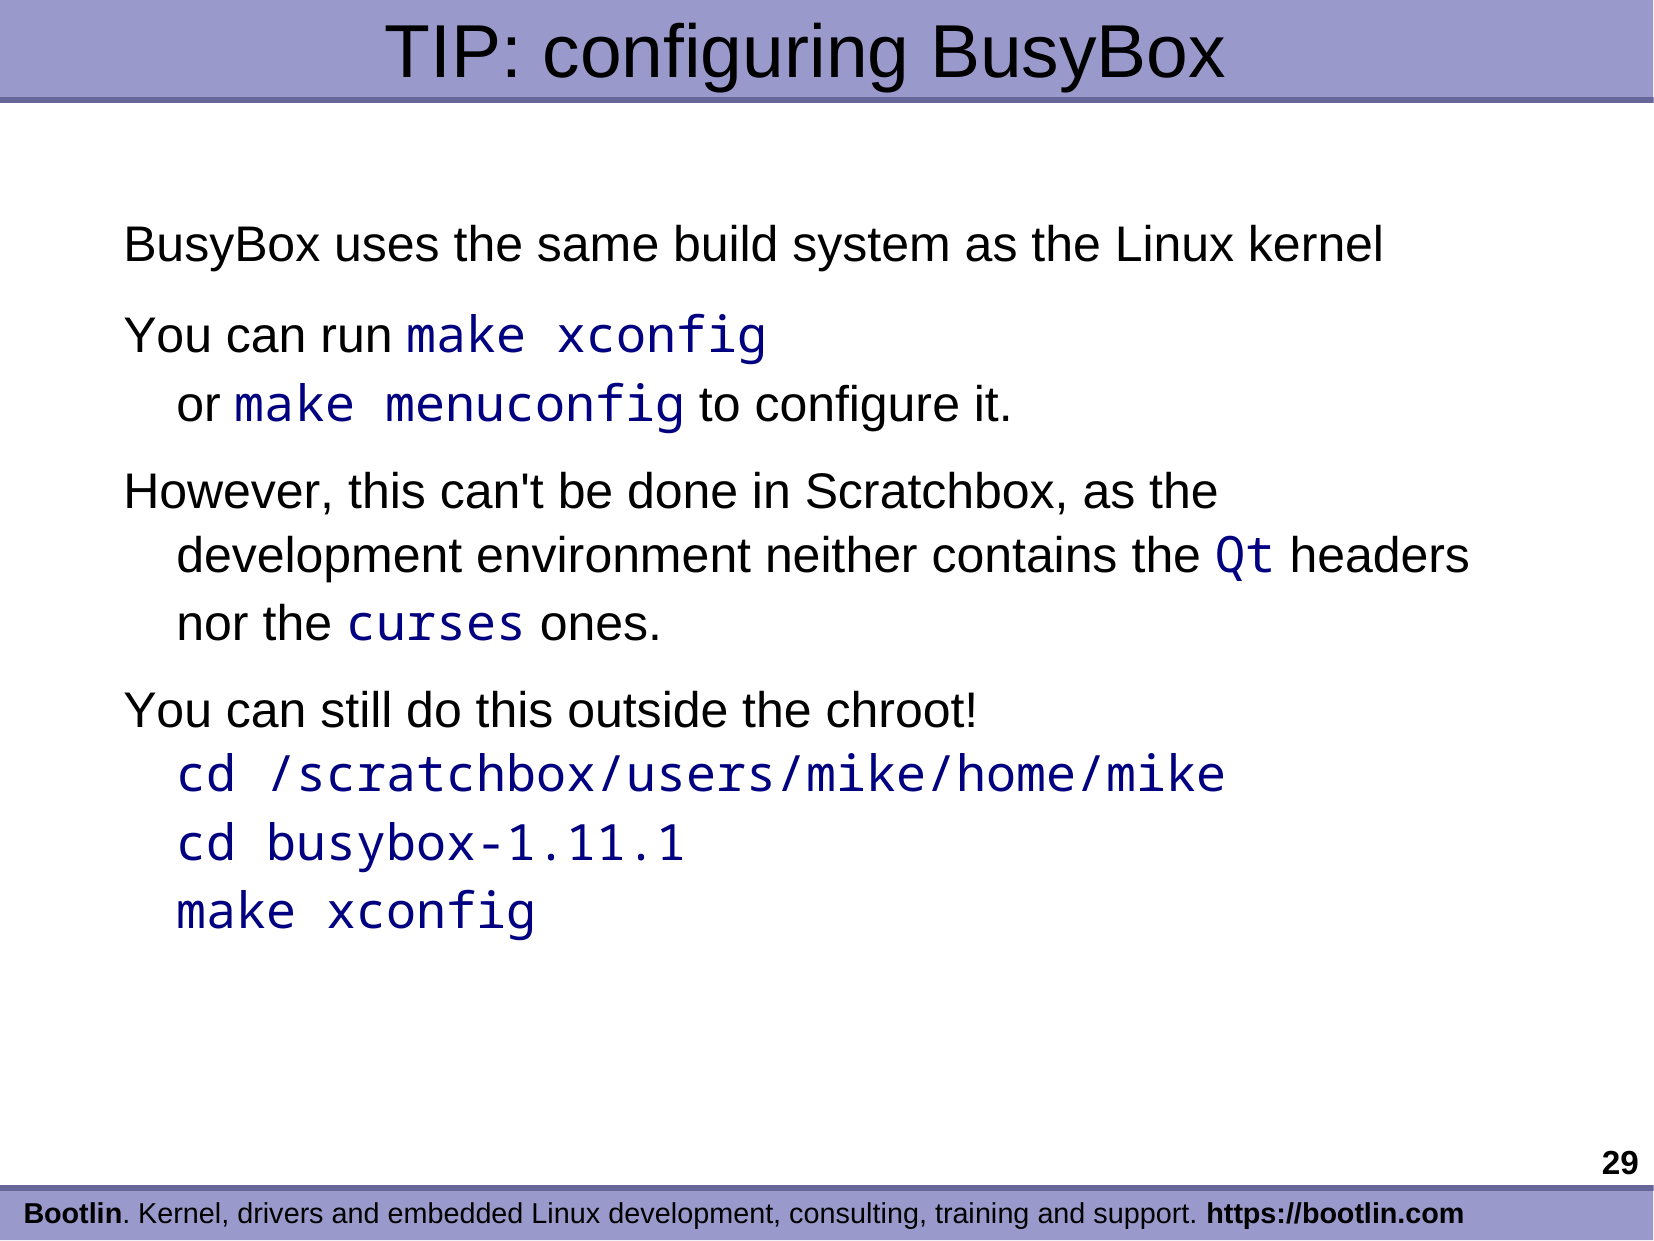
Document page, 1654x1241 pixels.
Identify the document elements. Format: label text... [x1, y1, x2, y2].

title TIP: configuring BusyBox [60, 5, 1551, 97]
list BusyBox uses the same build system as the Linux kernel You can run make xconfig or make menuconfig to configure it. However, this can't be done in Scratchbox, as the development environment neither contains the Qt headers nor the curses ones. You can still do this outside the chroot! cd /scratchbox/users/mike/home/mike cd busybox-1.11.1 make xconfig [105, 216, 1518, 1066]
